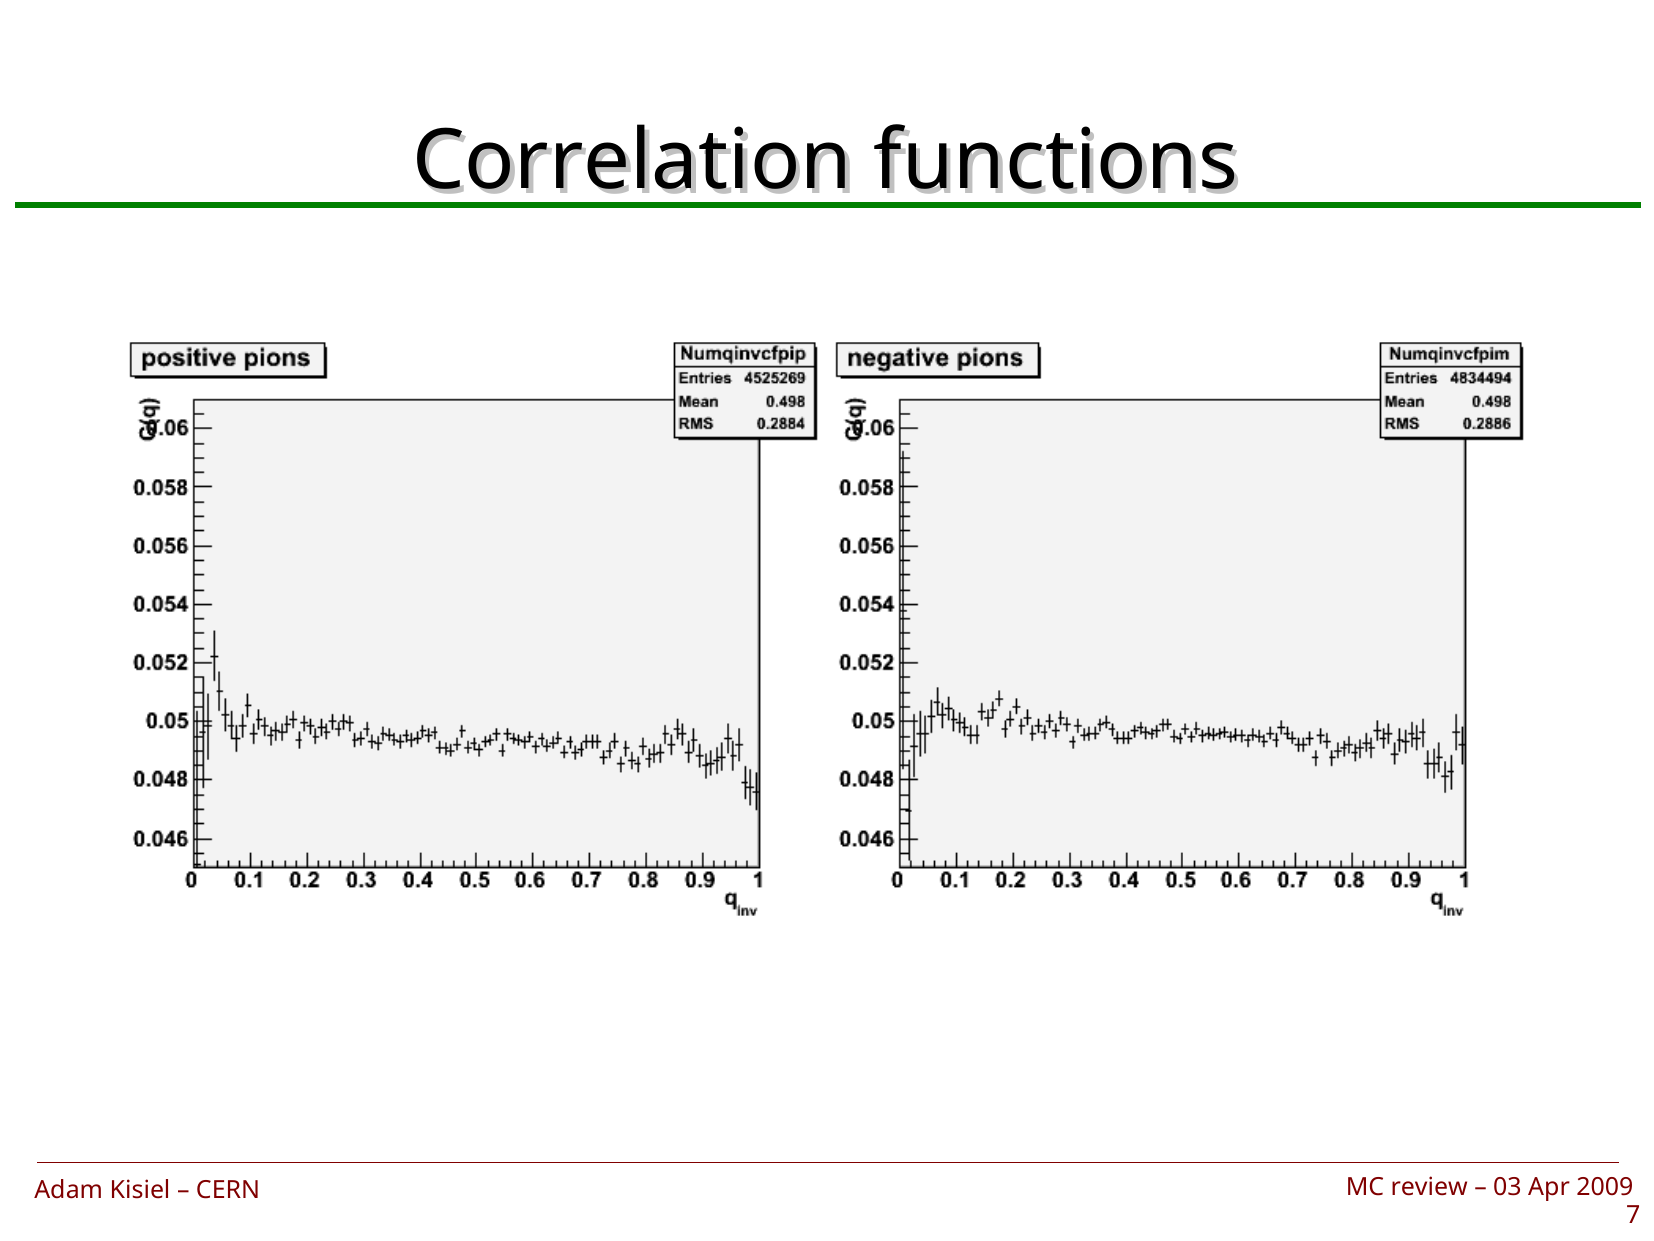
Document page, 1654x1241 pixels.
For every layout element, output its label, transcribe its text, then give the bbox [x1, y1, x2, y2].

title Correlation functions [119, 52, 1532, 261]
picture [124, 341, 1536, 927]
